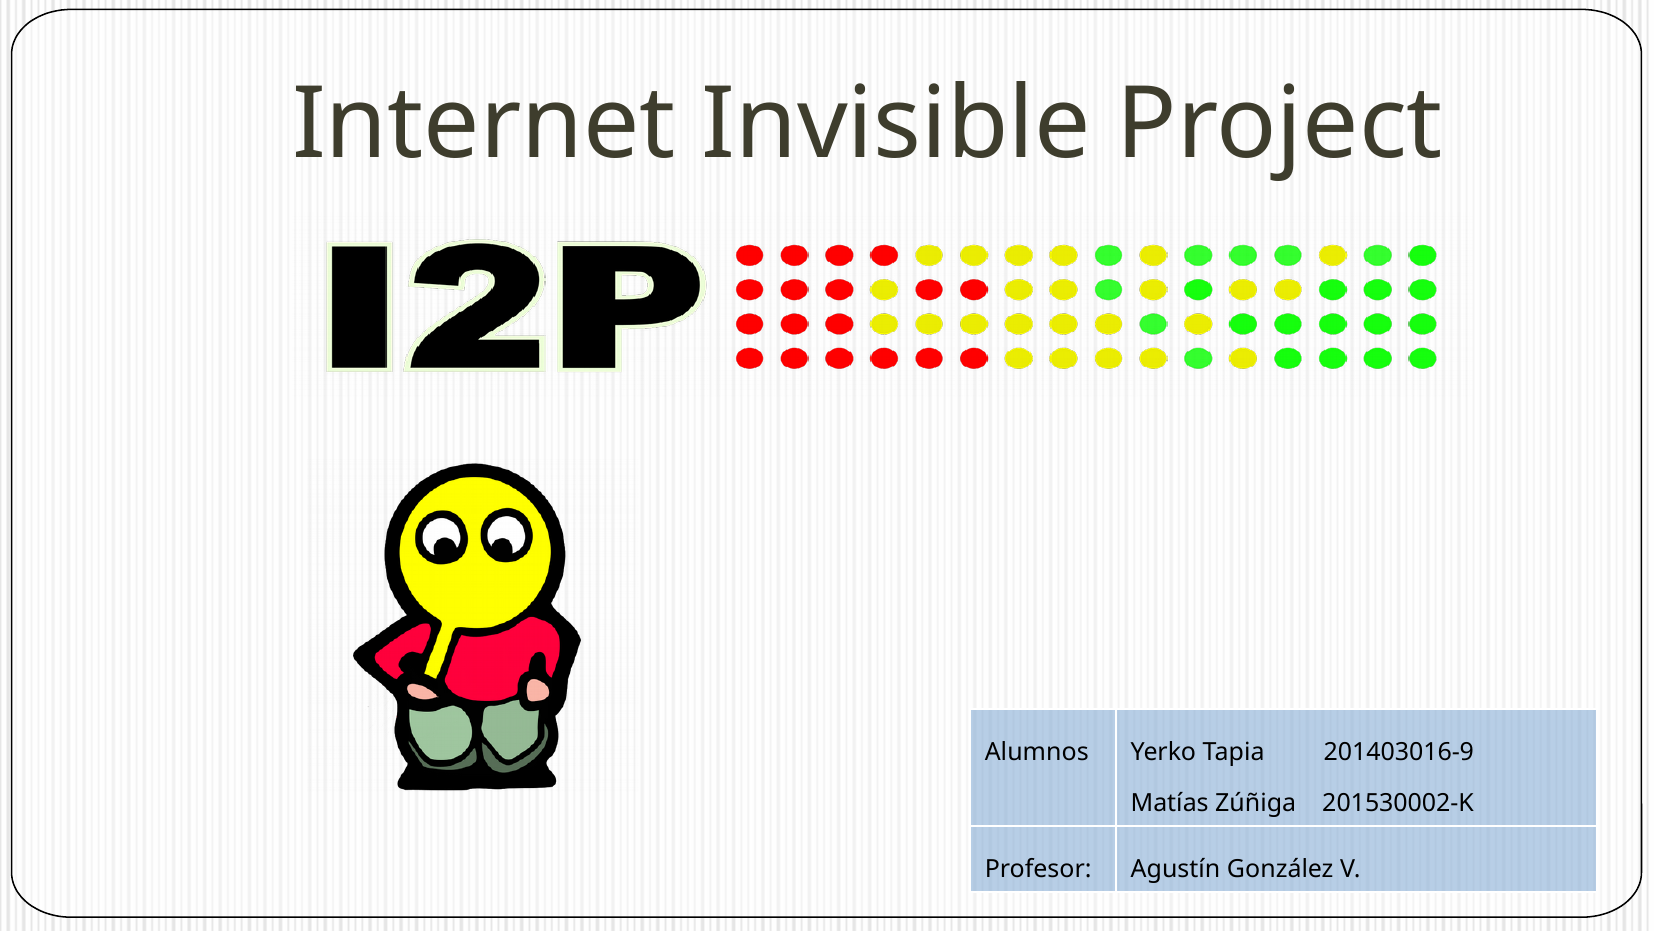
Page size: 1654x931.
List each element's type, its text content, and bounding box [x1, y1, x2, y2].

table_header Yerko Tapia 201403016-9 Matías Zúñiga 201530002-K [1117, 710, 1596, 825]
table_header Alumnos [971, 710, 1115, 825]
table_cell Profesor: [971, 827, 1115, 891]
picture [0, 0, 1654, 931]
title Internet Invisible Project [165, 37, 1571, 193]
table_cell Agustín González V. [1117, 827, 1596, 891]
